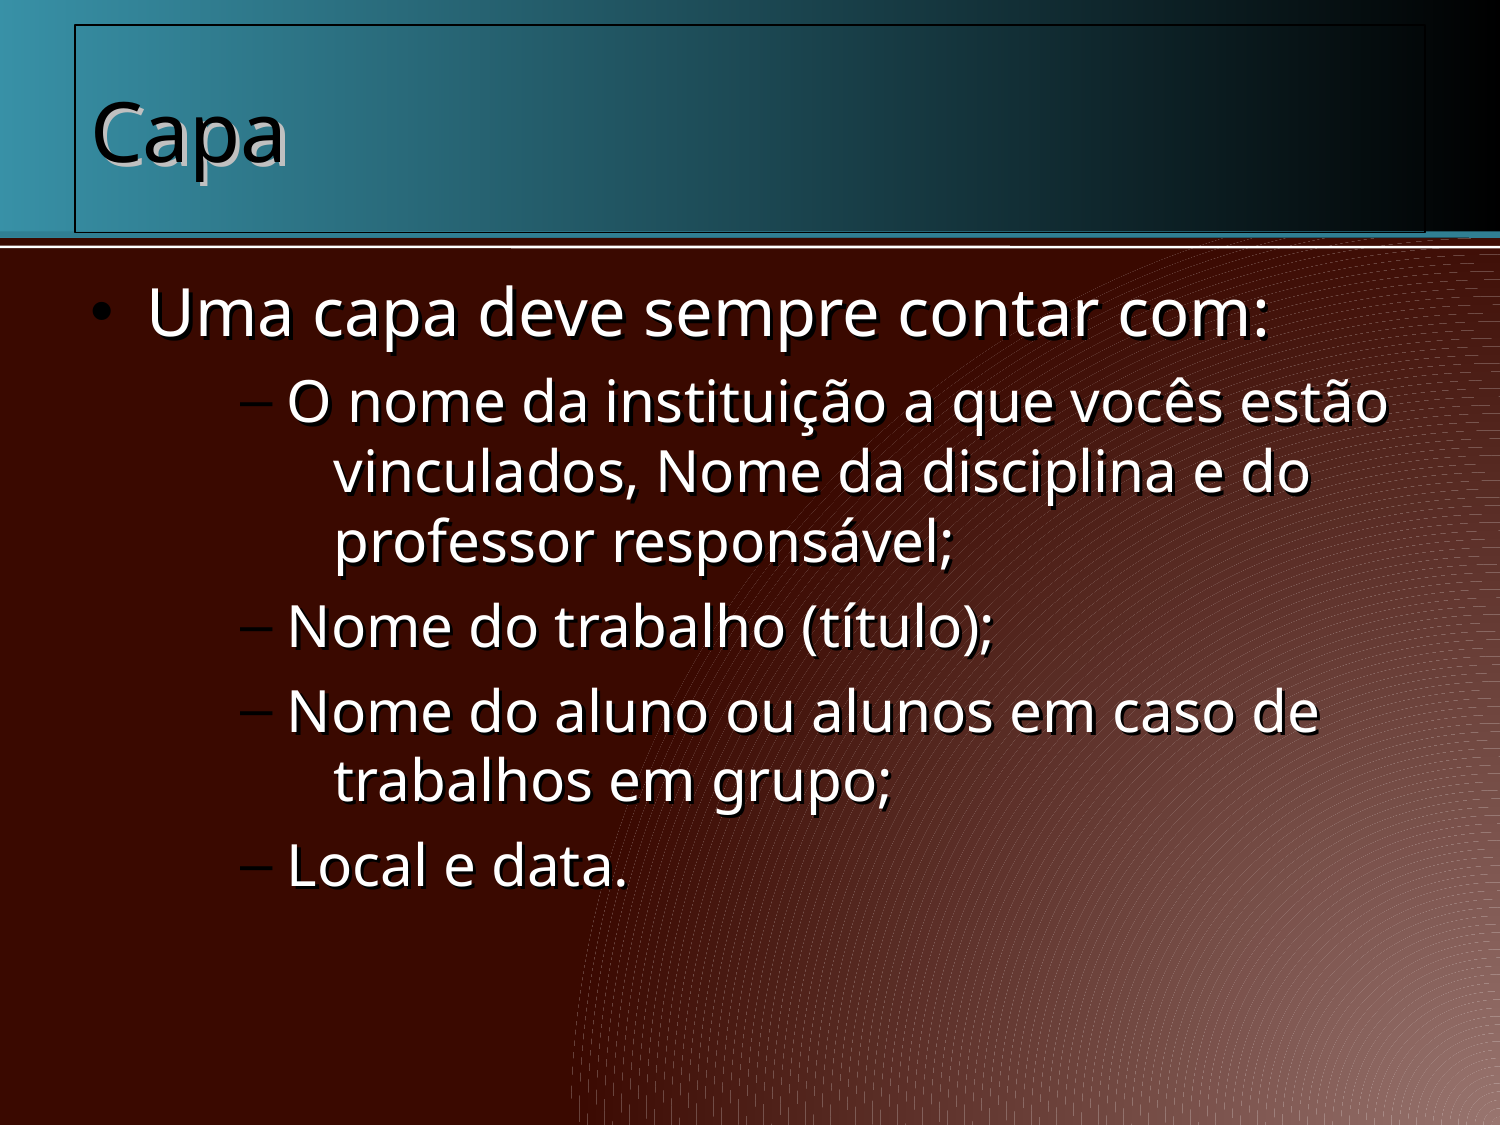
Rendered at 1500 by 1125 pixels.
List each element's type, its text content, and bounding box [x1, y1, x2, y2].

title Capa [75, 24, 1426, 233]
list Uma capa deve sempre contar com: O nome da instituição a que vocês estão vinculados, Nome da disciplina e do professor responsável; Nome do trabalho (título); Nome do aluno ou alunos em caso de trabalhos em grupo; Local e data. [75, 262, 1426, 1005]
